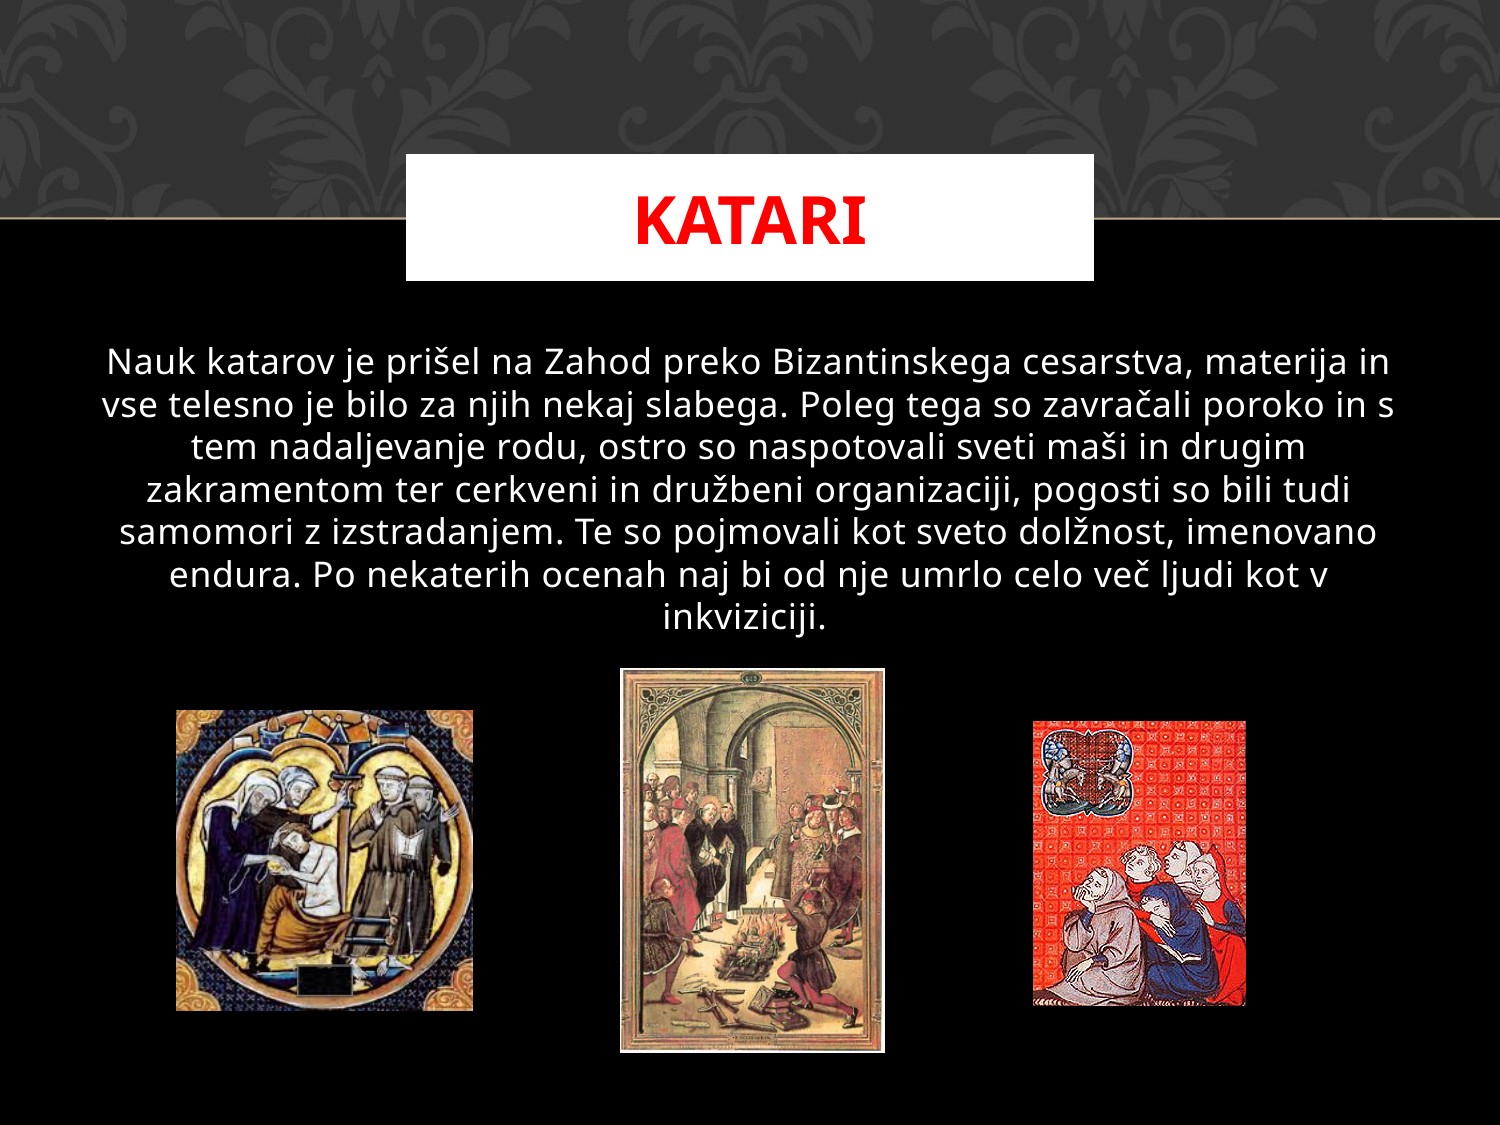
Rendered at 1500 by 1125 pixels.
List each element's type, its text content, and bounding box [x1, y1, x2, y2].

picture [0, 0, 1500, 217]
picture [620, 668, 885, 1053]
picture [176, 710, 473, 1011]
list Nauk katarov je prišel na Zahod preko Bizantinskega cesarstva, materija in vse telesno je bilo za njih nekaj slabega. Poleg tega so zavračali poroko in s tem nadaljevanje rodu, ostro so naspotovali sveti maši in drugim zakramentom ter cerkveni in družbeni organizaciji, pogosti so bili tudi samomori z izstradanjem. Te so pojmovali kot sveto dolžnost, imenovano endura. Po nekaterih ocenah naj bi od nje umrlo celo več ljudi kot v inkviziciji. [75, 331, 1425, 1000]
picture [1033, 721, 1246, 1006]
title KATARI [412, 159, 1088, 275]
